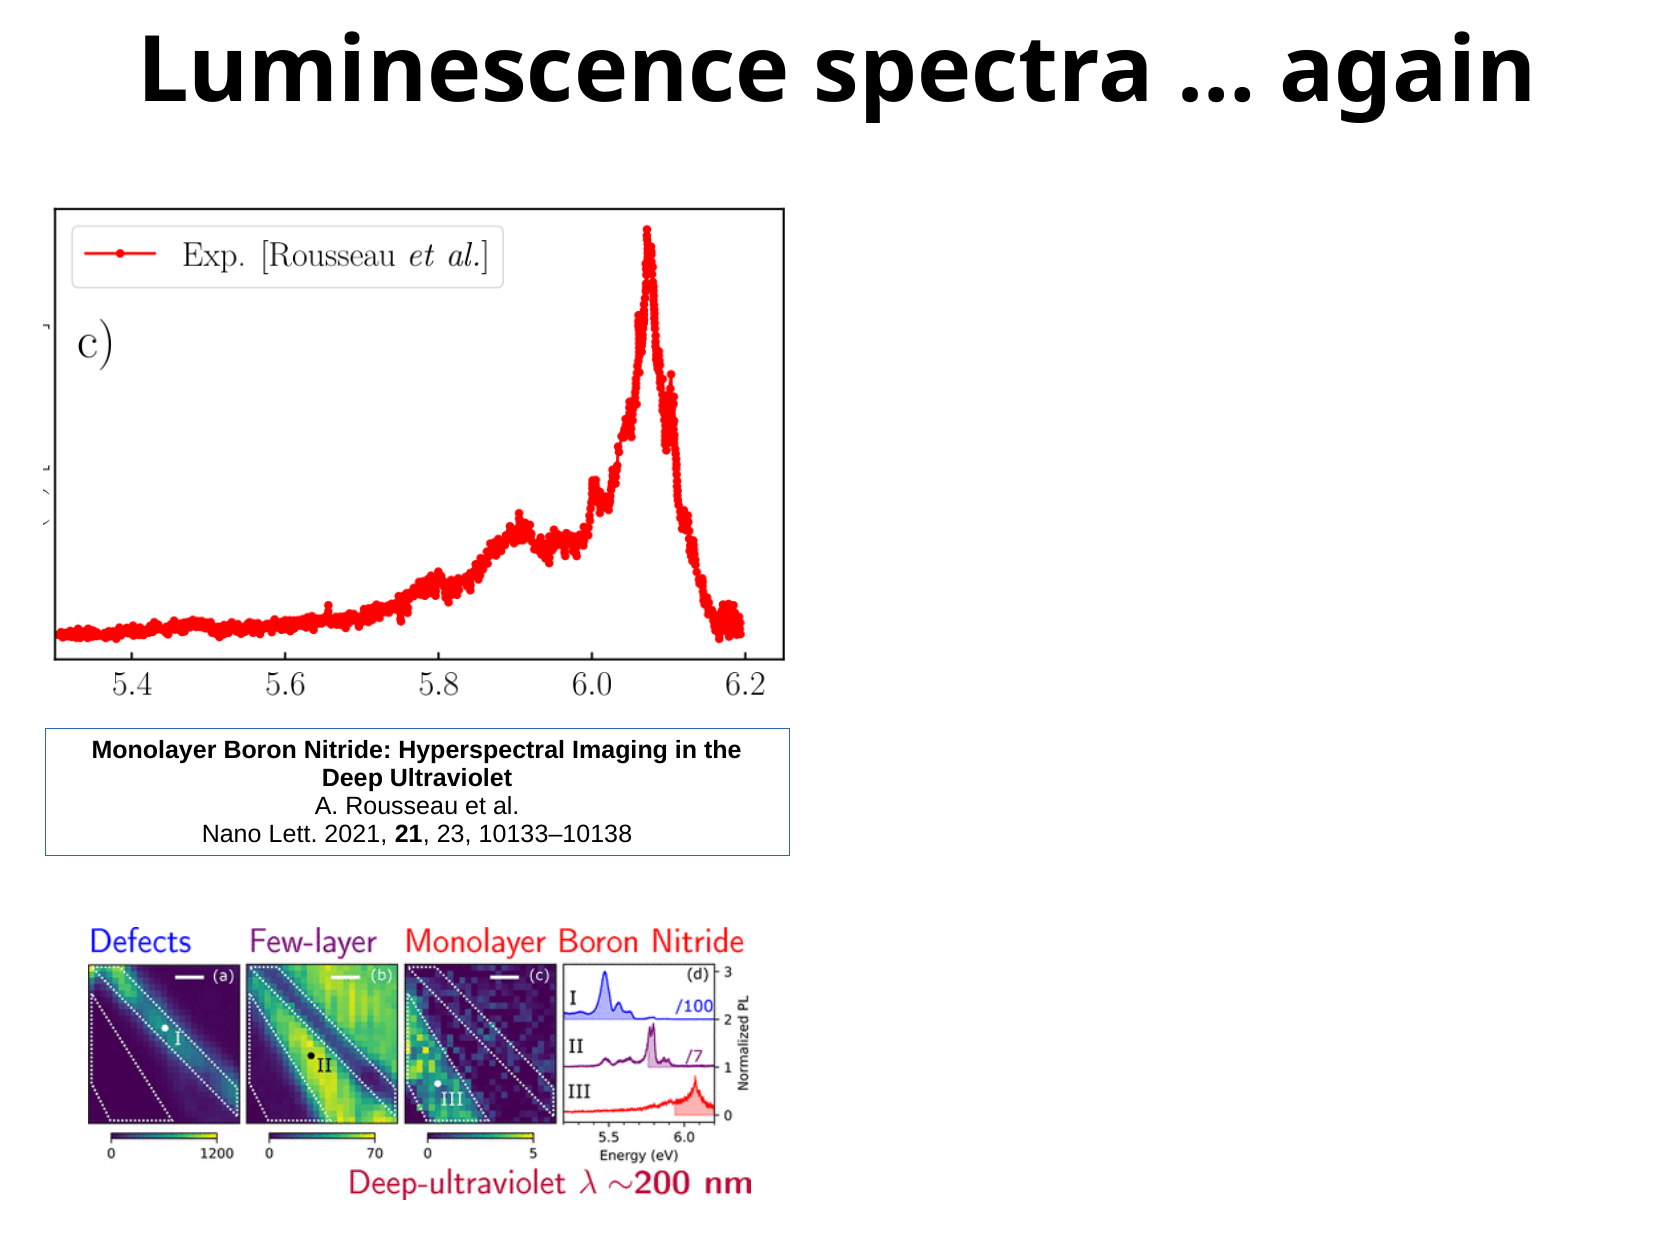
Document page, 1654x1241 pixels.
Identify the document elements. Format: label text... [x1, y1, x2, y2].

title Luminescence spectra … again [17, 0, 1654, 139]
picture [43, 203, 790, 706]
picture [88, 927, 751, 1201]
text_box Monolayer Boron Nitride: Hyperspectral Imaging in the Deep Ultraviolet A. Rousseau et al. Nano Lett. 2021, 21, 23, 10133–10138 [45, 728, 790, 856]
